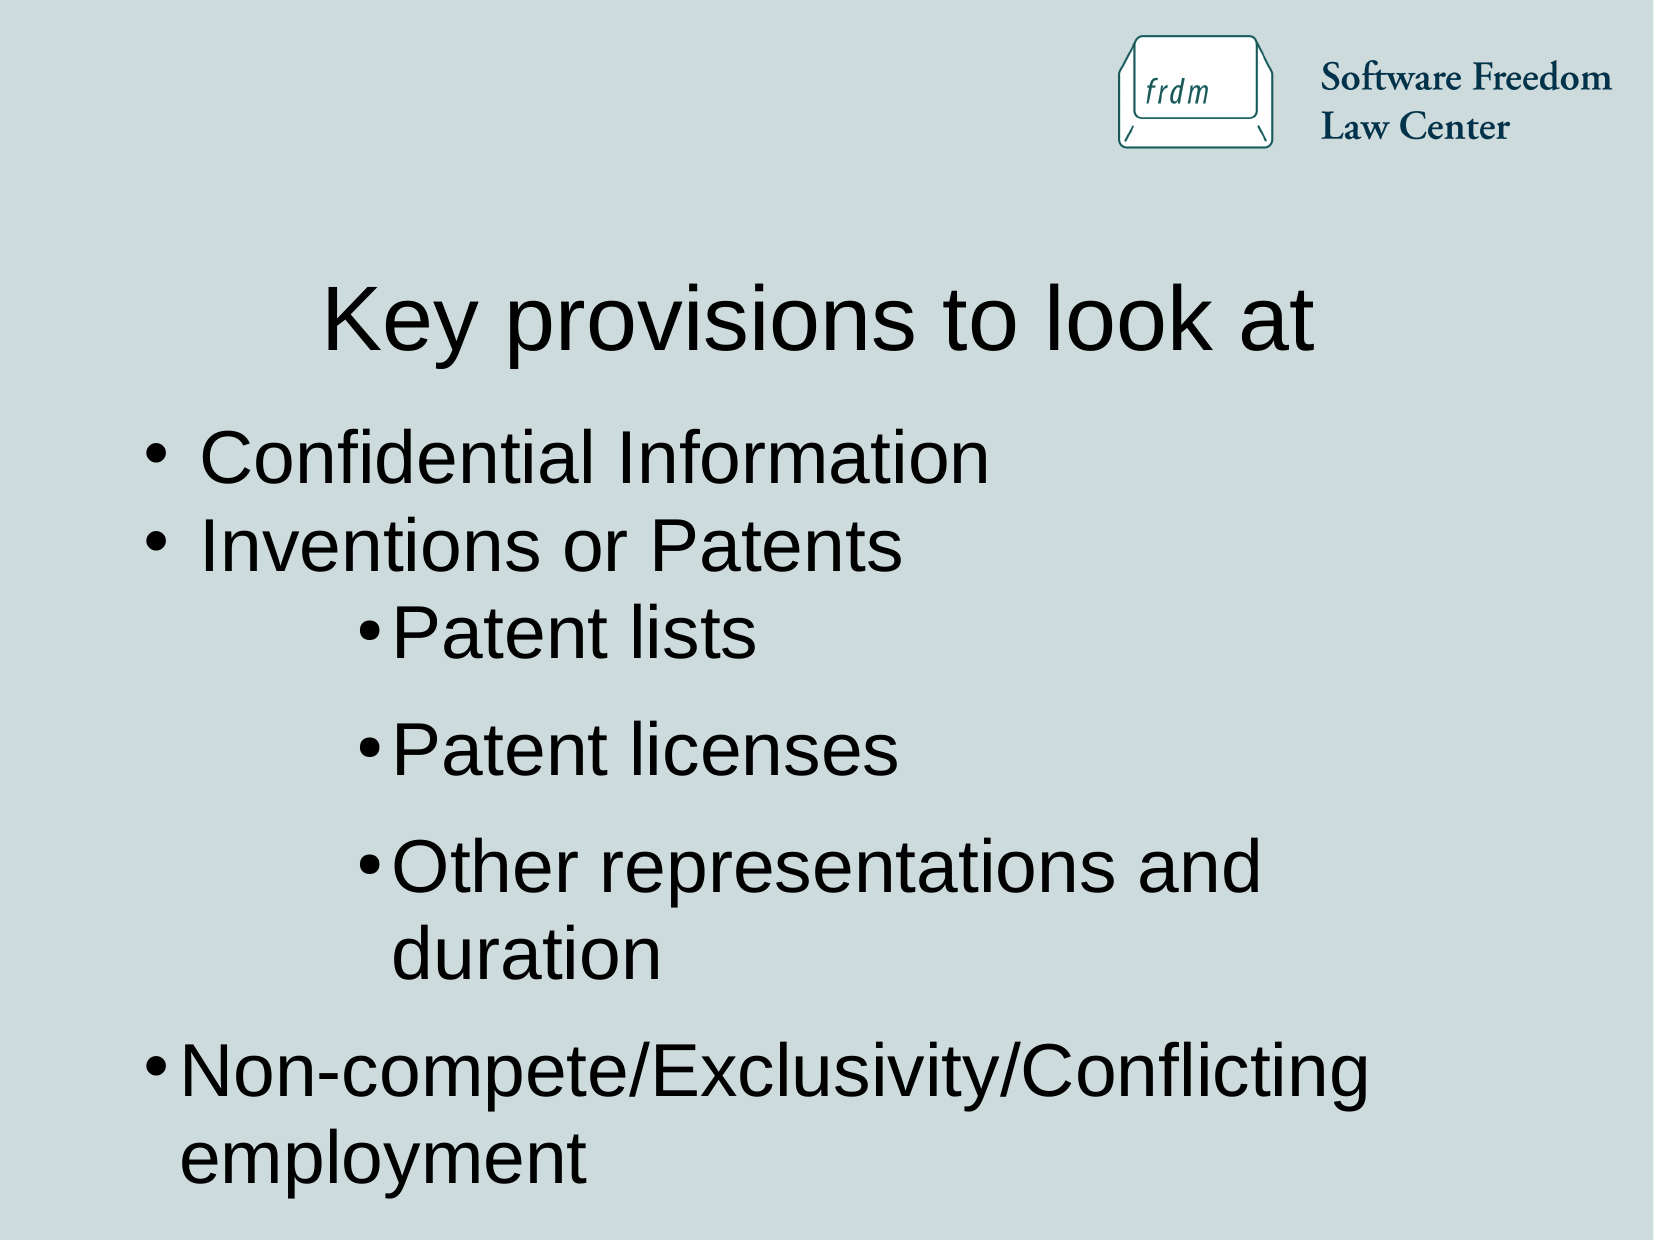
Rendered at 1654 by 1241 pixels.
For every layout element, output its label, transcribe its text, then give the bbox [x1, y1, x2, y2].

title Key provisions to look at [75, 220, 1563, 413]
list Confidential Information Inventions or Patents Patent lists Patent licenses Other representations and duration Non-compete/Exclusivity/Conflicting employment [37, 412, 1538, 1126]
picture [1118, 35, 1613, 151]
